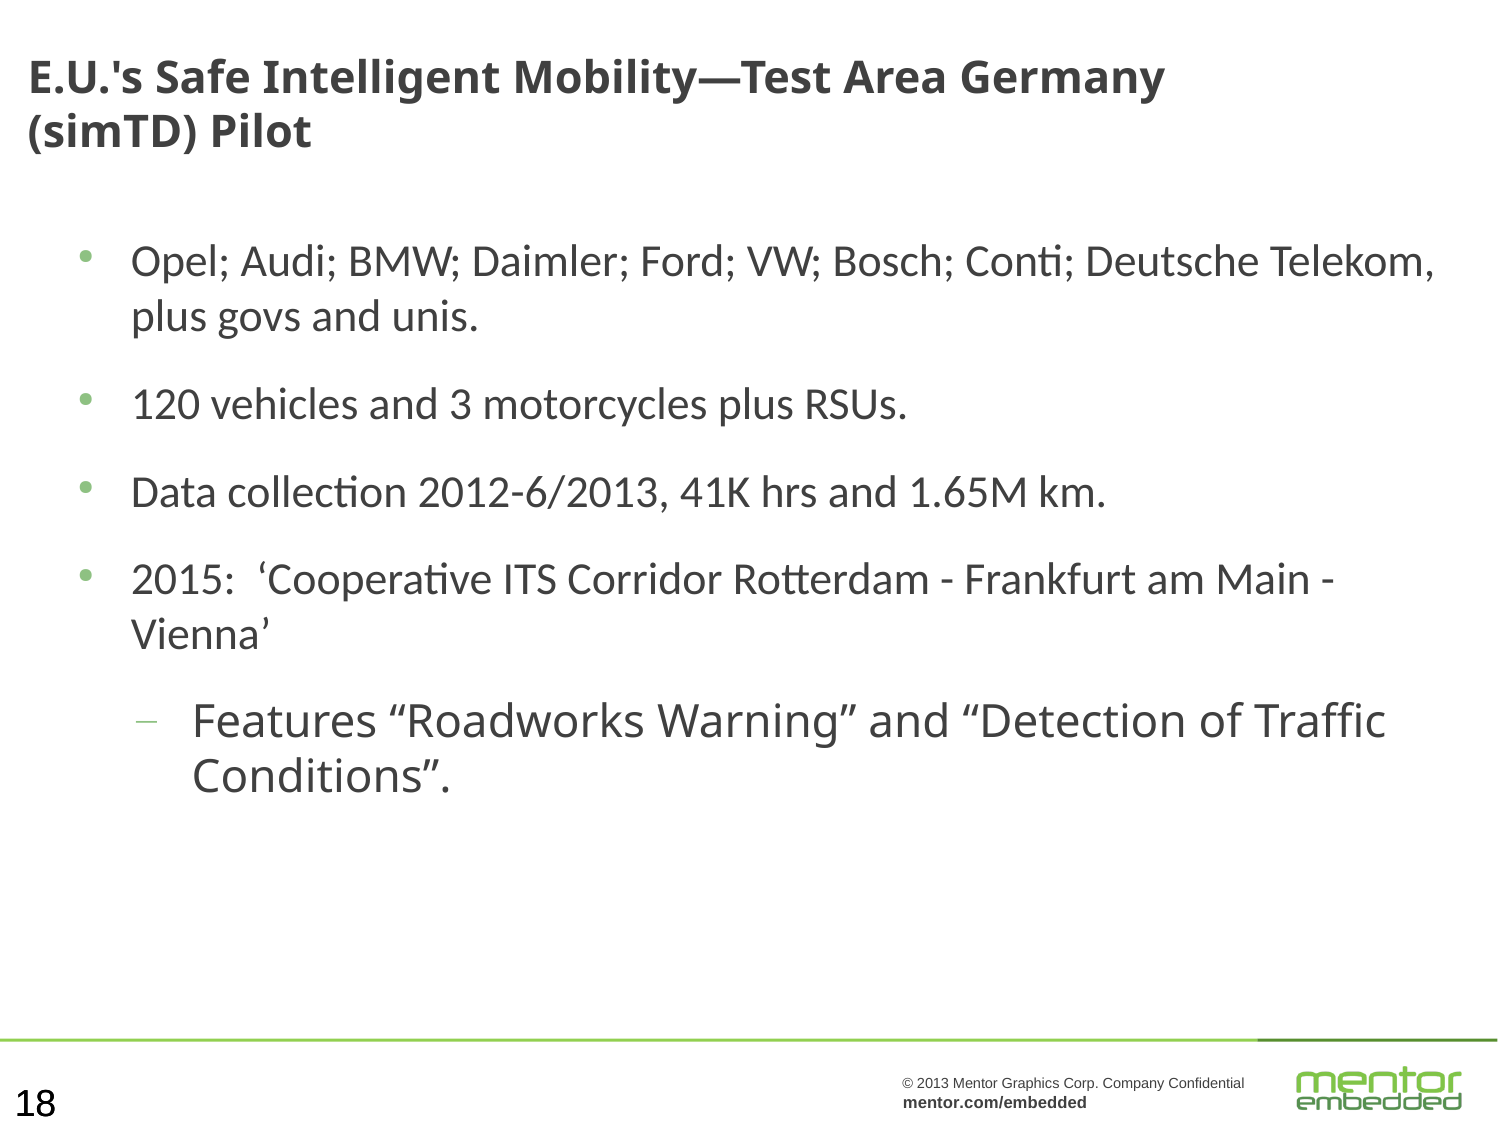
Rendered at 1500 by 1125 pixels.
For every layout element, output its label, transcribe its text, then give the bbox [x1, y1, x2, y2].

picture [1292, 1062, 1464, 1114]
list Opel; Audi; BMW; Daimler; Ford; VW; Bosch; Conti; Deutsche Telekom, plus govs and unis. 120 vehicles and 3 motorcycles plus RSUs. Data collection 2012-6/2013, 41K hrs and 1.65M km. 2015: ‘Cooperative ITS Corridor Rotterdam - Frankfurt am Main - Vienna’ Features “Roadworks Warning” and “Detection of Traffic Conditions”. [60, 227, 1463, 931]
title E.U.'s Safe Intelligent Mobility—Test Area Germany (simTD) Pilot [27, 44, 1487, 157]
